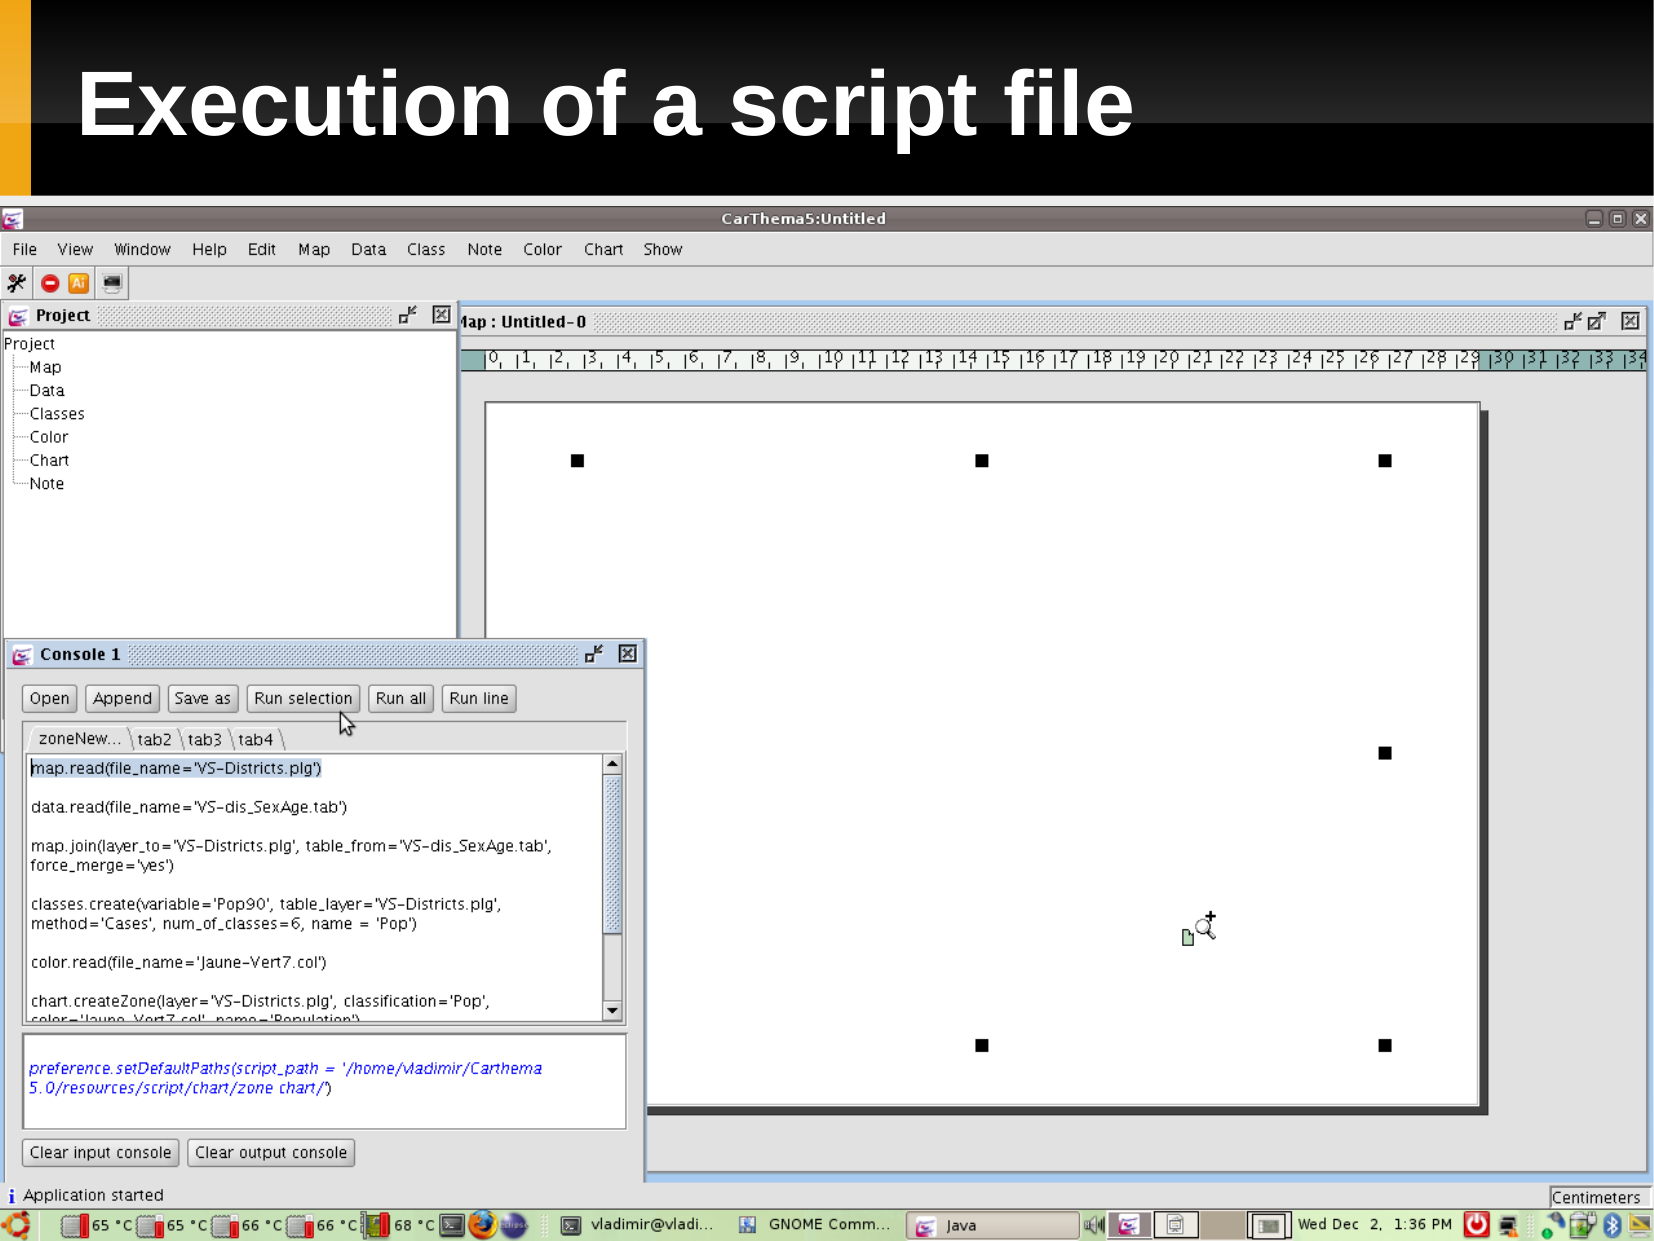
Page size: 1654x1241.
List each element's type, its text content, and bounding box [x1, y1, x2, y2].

title Execution of a script file [76, 7, 1565, 200]
picture [0, 0, 1654, 1241]
